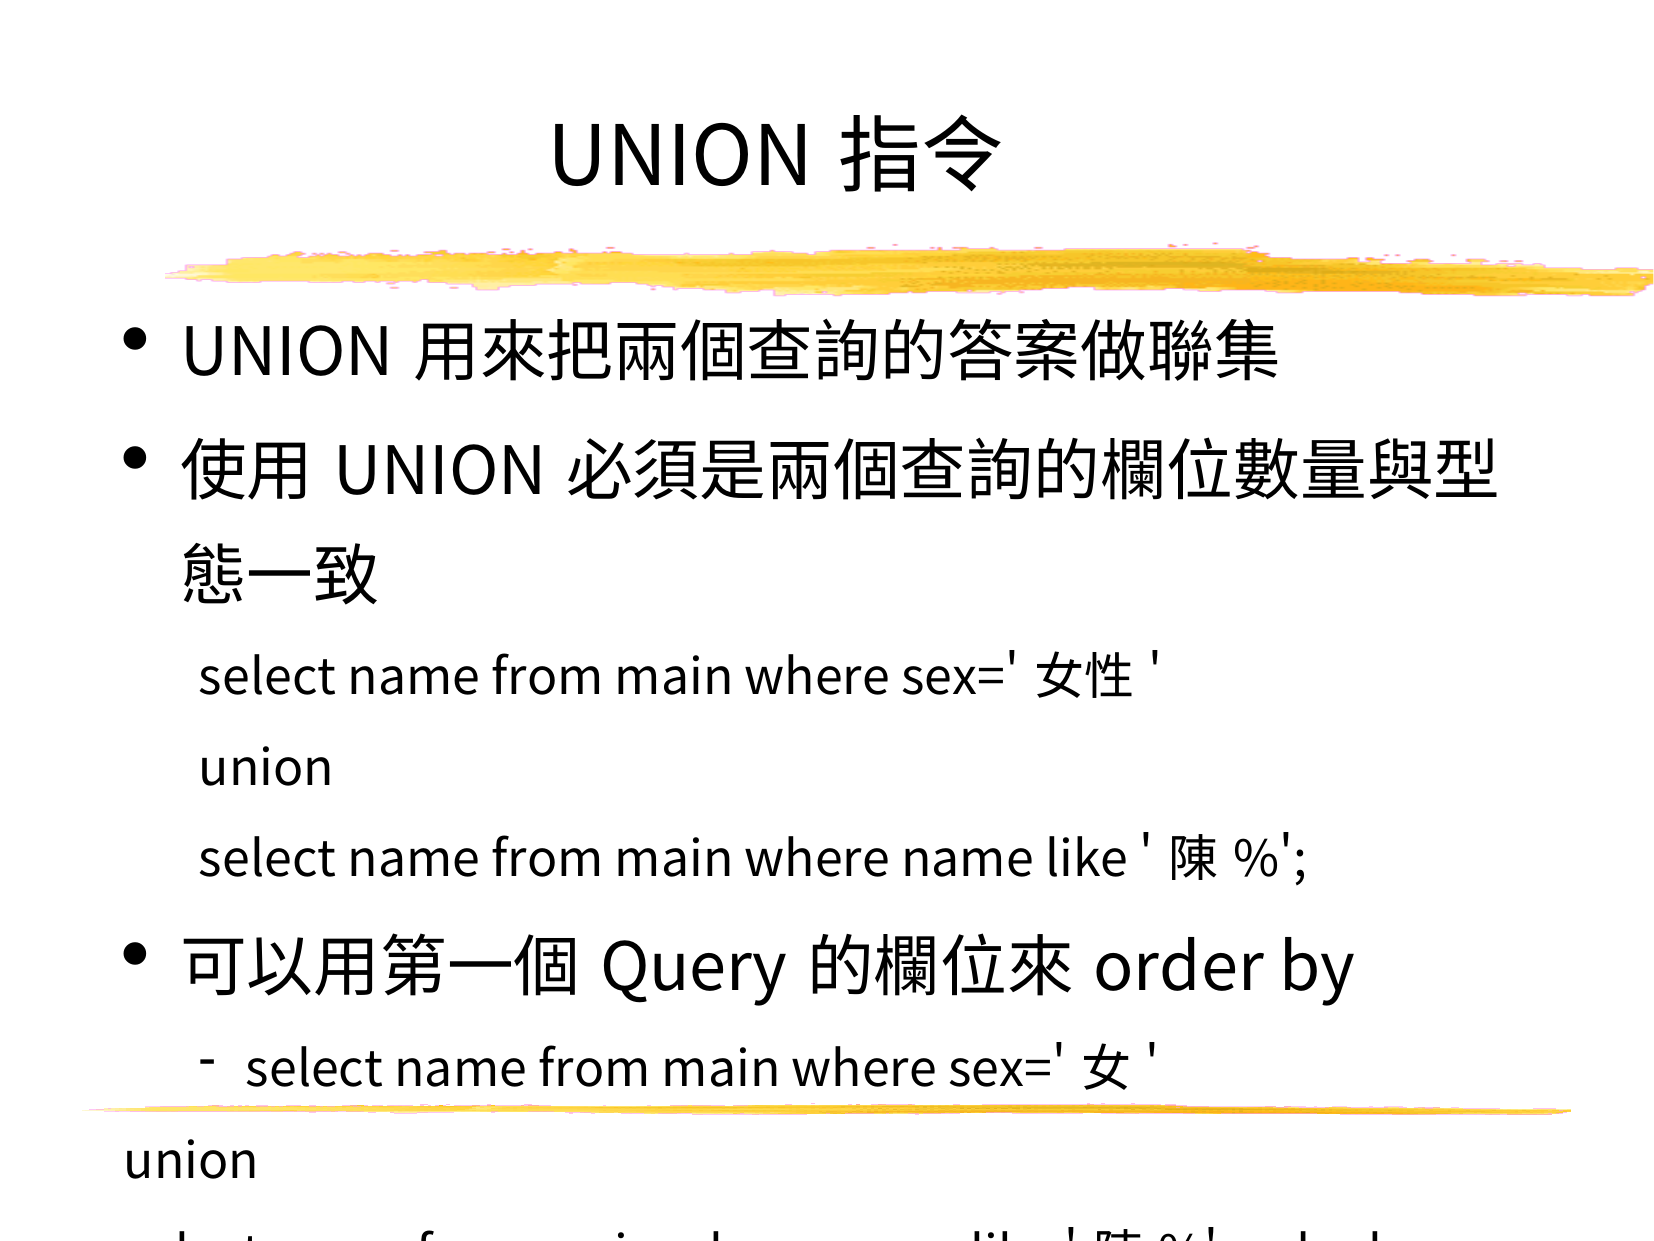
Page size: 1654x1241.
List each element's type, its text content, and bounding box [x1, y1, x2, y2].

picture [82, 1102, 124, 1117]
list UNION用來把兩個查詢的答案做聯集 使用UNION必須是兩個查詢的欄位數量與型態一致 select name from main where sex='女性' union select name from main where name like '陳%'; 可以用第一個Query的欄位來order by select name from main where sex='女' union select name from main where name like '陳%' order by name desc [124, 290, 1530, 1241]
picture [1530, 1102, 1571, 1117]
picture [165, 237, 1654, 308]
title UNION指令 [73, 39, 1479, 249]
